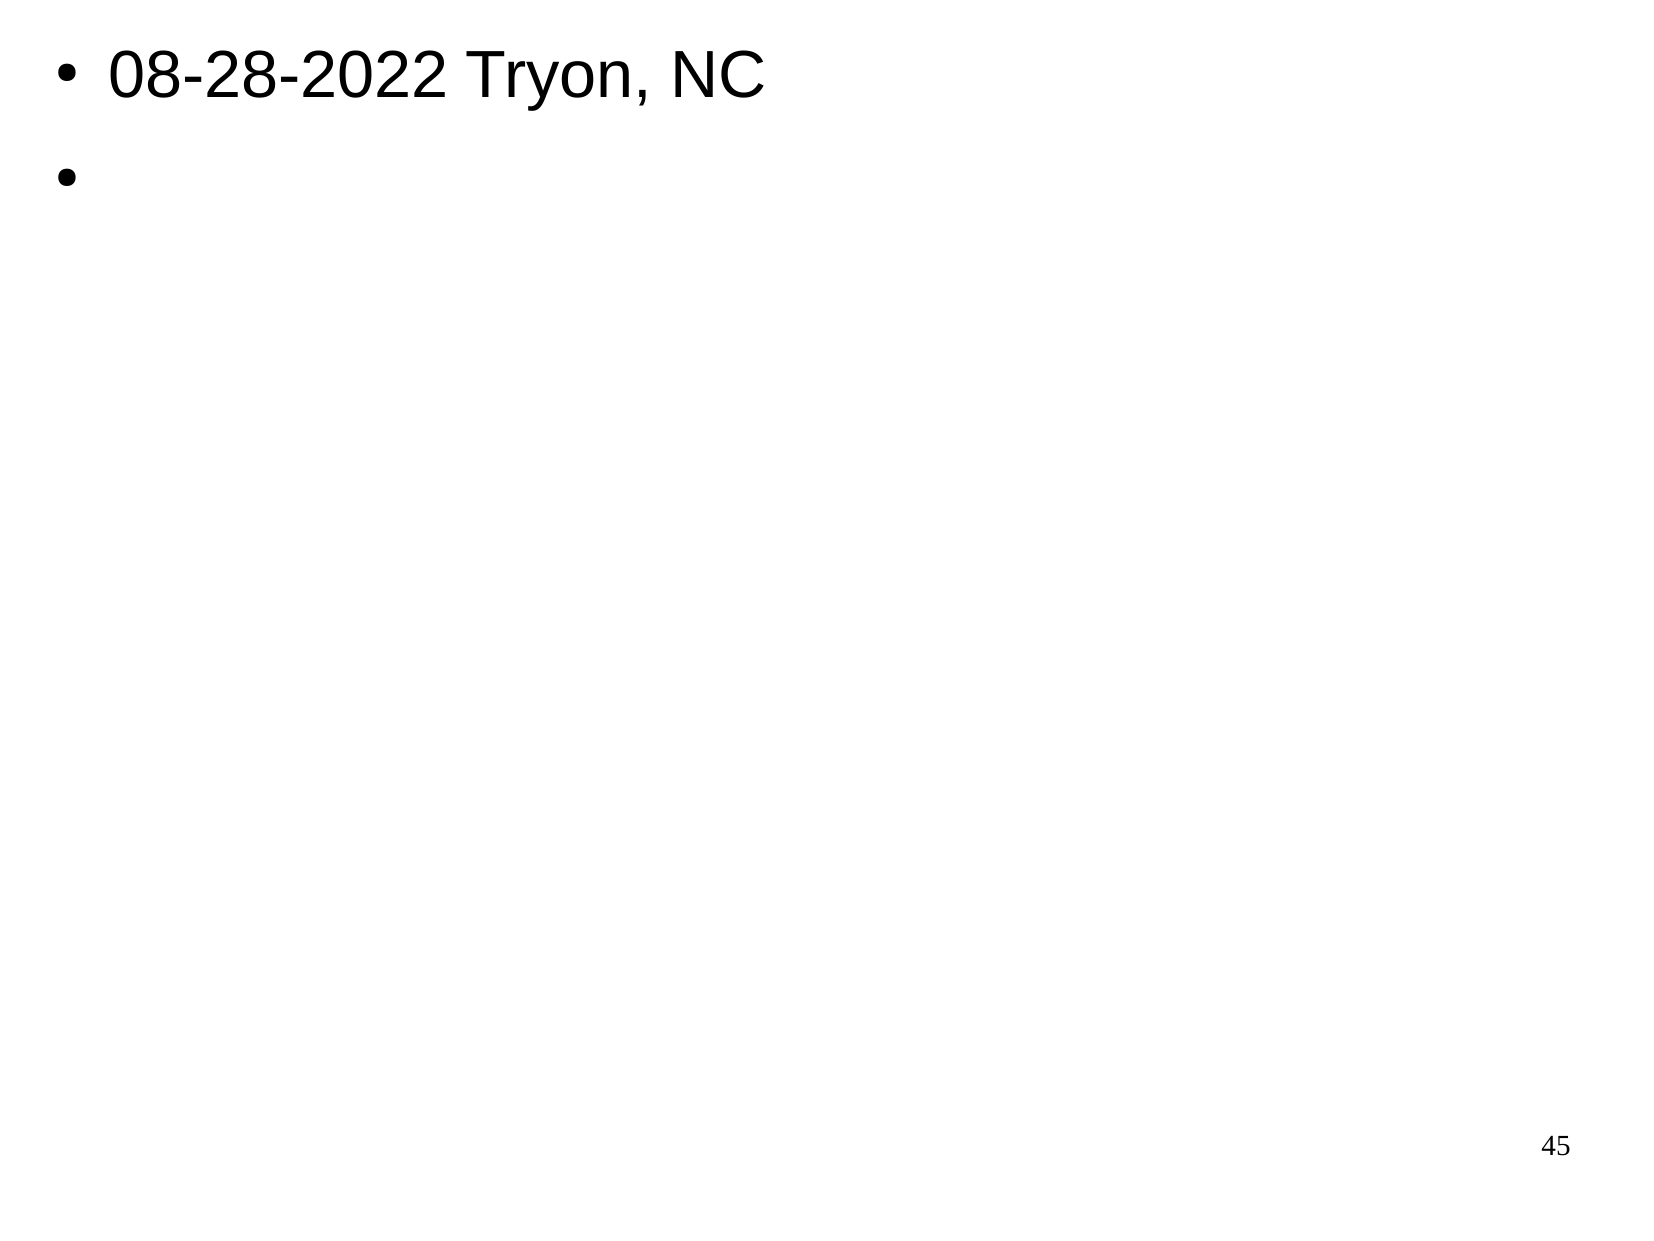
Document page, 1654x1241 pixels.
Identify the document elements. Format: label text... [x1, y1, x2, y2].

list 08-28-2022 Tryon, NC [37, 37, 1613, 1238]
